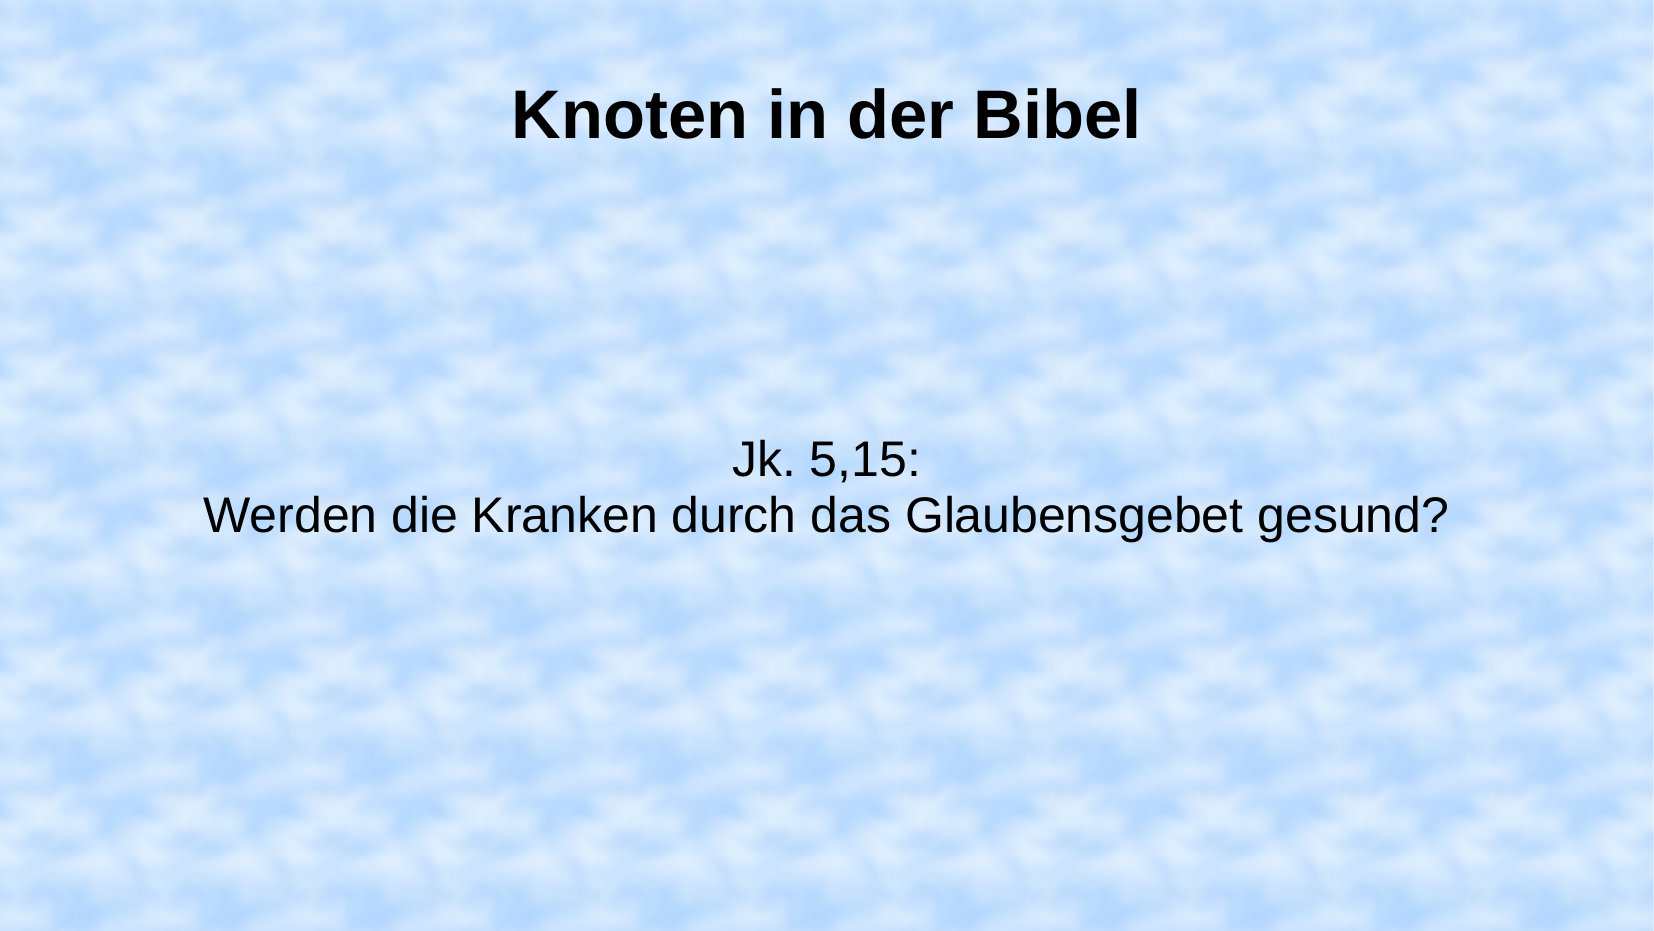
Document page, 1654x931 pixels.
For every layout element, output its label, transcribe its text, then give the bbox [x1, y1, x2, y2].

subtitle Jk. 5,15: Werden die Kranken durch das Glaubensgebet gesund? [82, 217, 1571, 758]
picture [0, 0, 1654, 931]
title Knoten in der Bibel [82, 37, 1571, 193]
